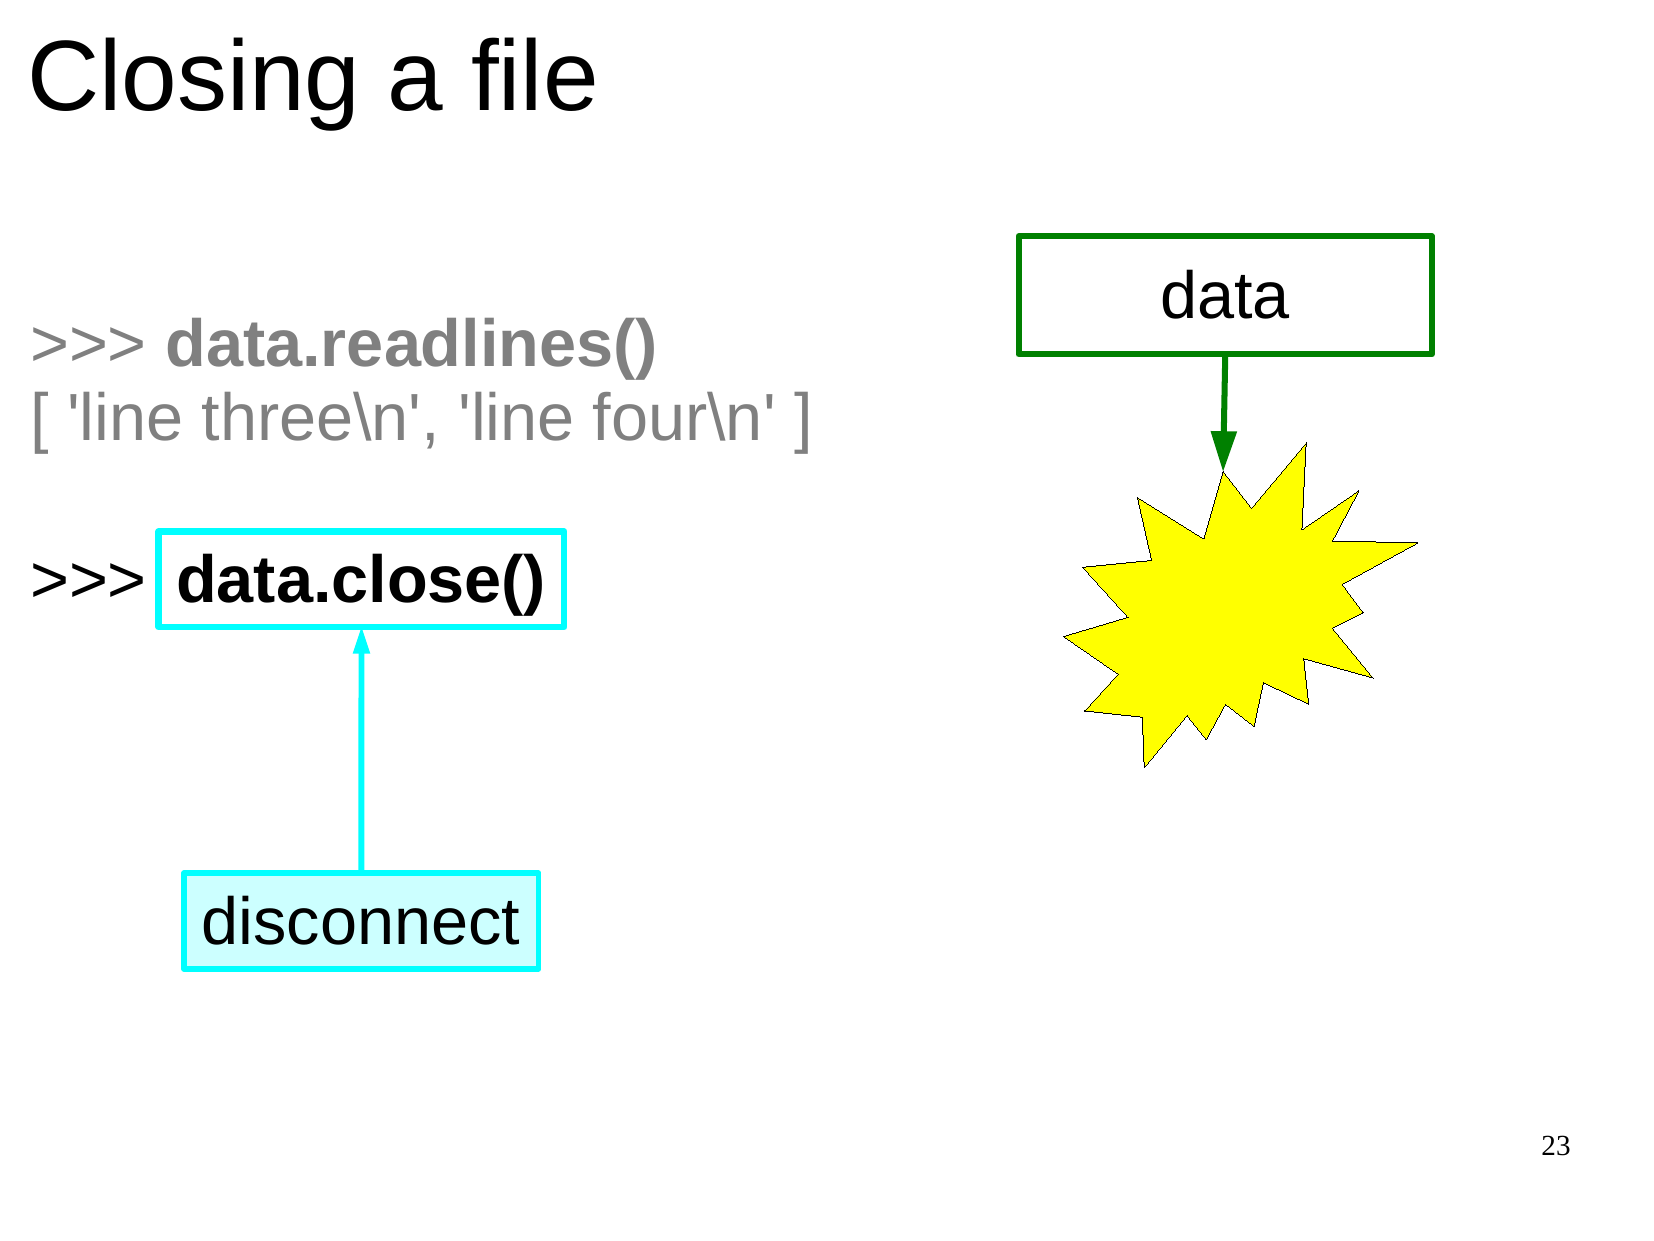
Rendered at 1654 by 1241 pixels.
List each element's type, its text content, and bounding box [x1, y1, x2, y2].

text_box >>> data.readlines() [ 'line three\n', 'line four\n' ] [12, 295, 832, 466]
text_box disconnect [184, 873, 539, 969]
text_box data.close() [158, 531, 565, 628]
text_box [1063, 442, 1418, 768]
text_box data [1018, 236, 1432, 355]
text_box >>> [12, 531, 155, 628]
text_box Closing a file [12, 12, 615, 140]
